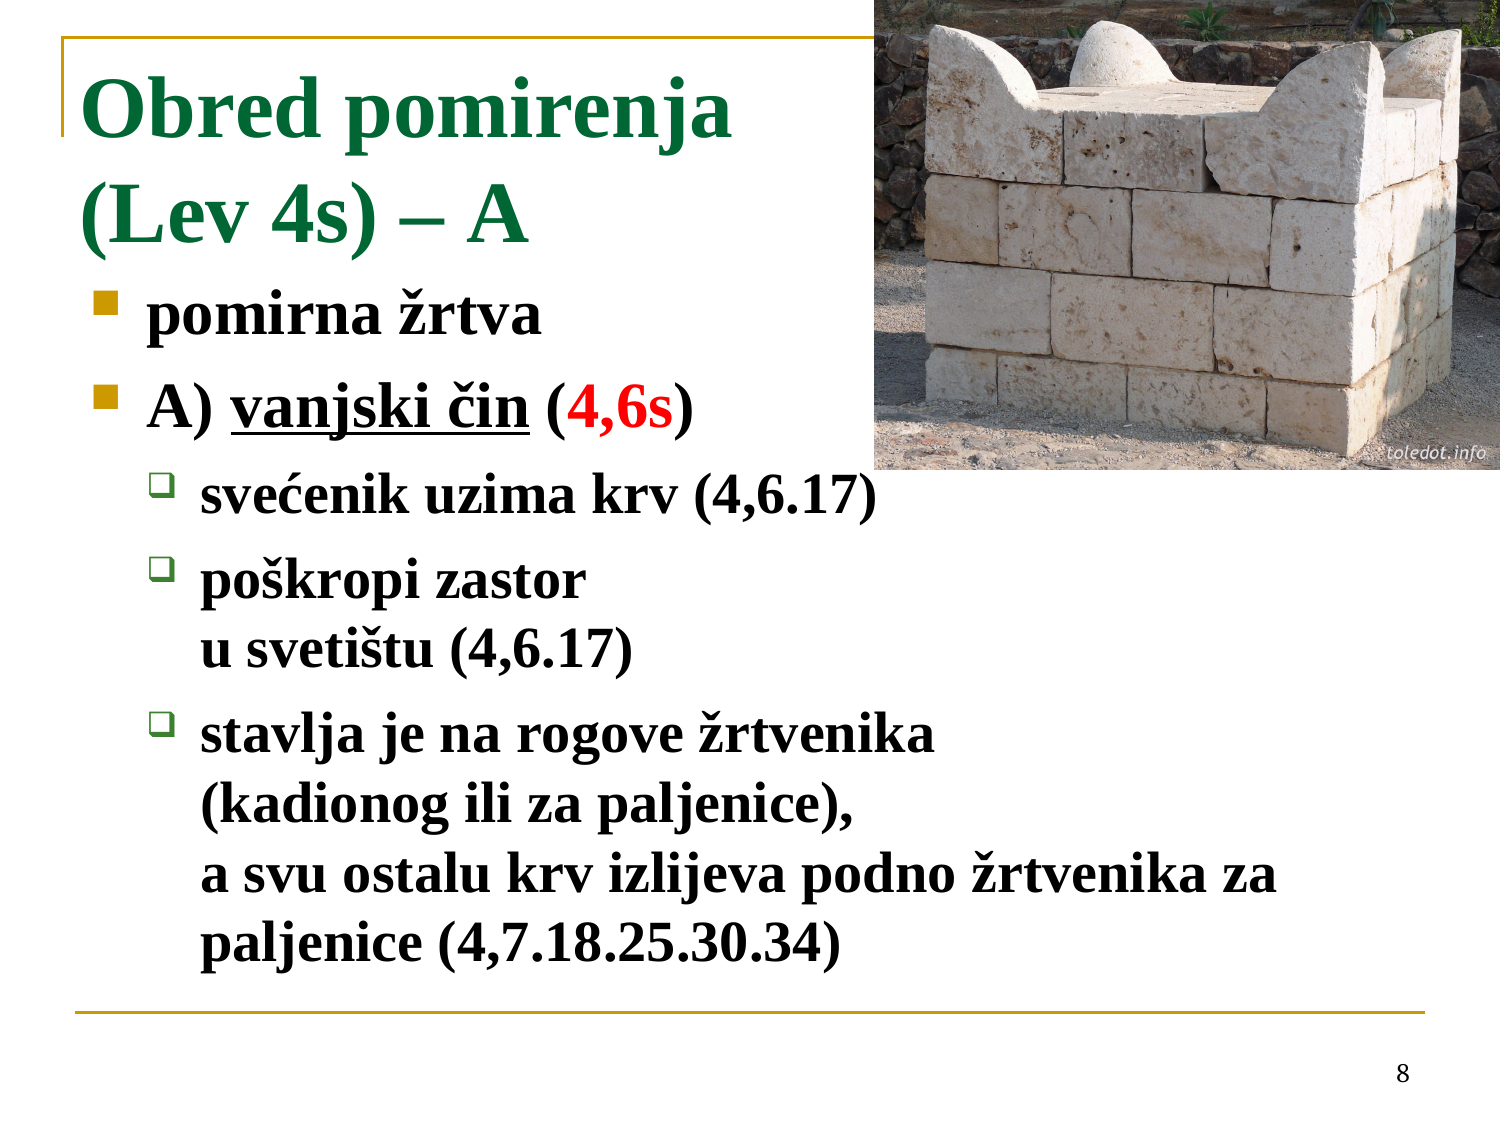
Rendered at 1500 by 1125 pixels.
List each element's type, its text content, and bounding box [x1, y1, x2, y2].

picture [874, 0, 1500, 470]
list pomirna žrtva A) vanjski čin (4,6s) svećenik uzima krv (4,6.17) poškropi zastor u svetištu (4,6.17) stavlja je na rogove žrtvenika (kadionog ili za paljenice), a svu ostalu krv izlijeva podno žrtvenika za paljenice (4,7.18.25.30.34) [75, 262, 1415, 1006]
text_box <number> [1074, 1024, 1426, 1100]
title Obred pomirenja (Lev 4s) – A [64, 42, 874, 143]
